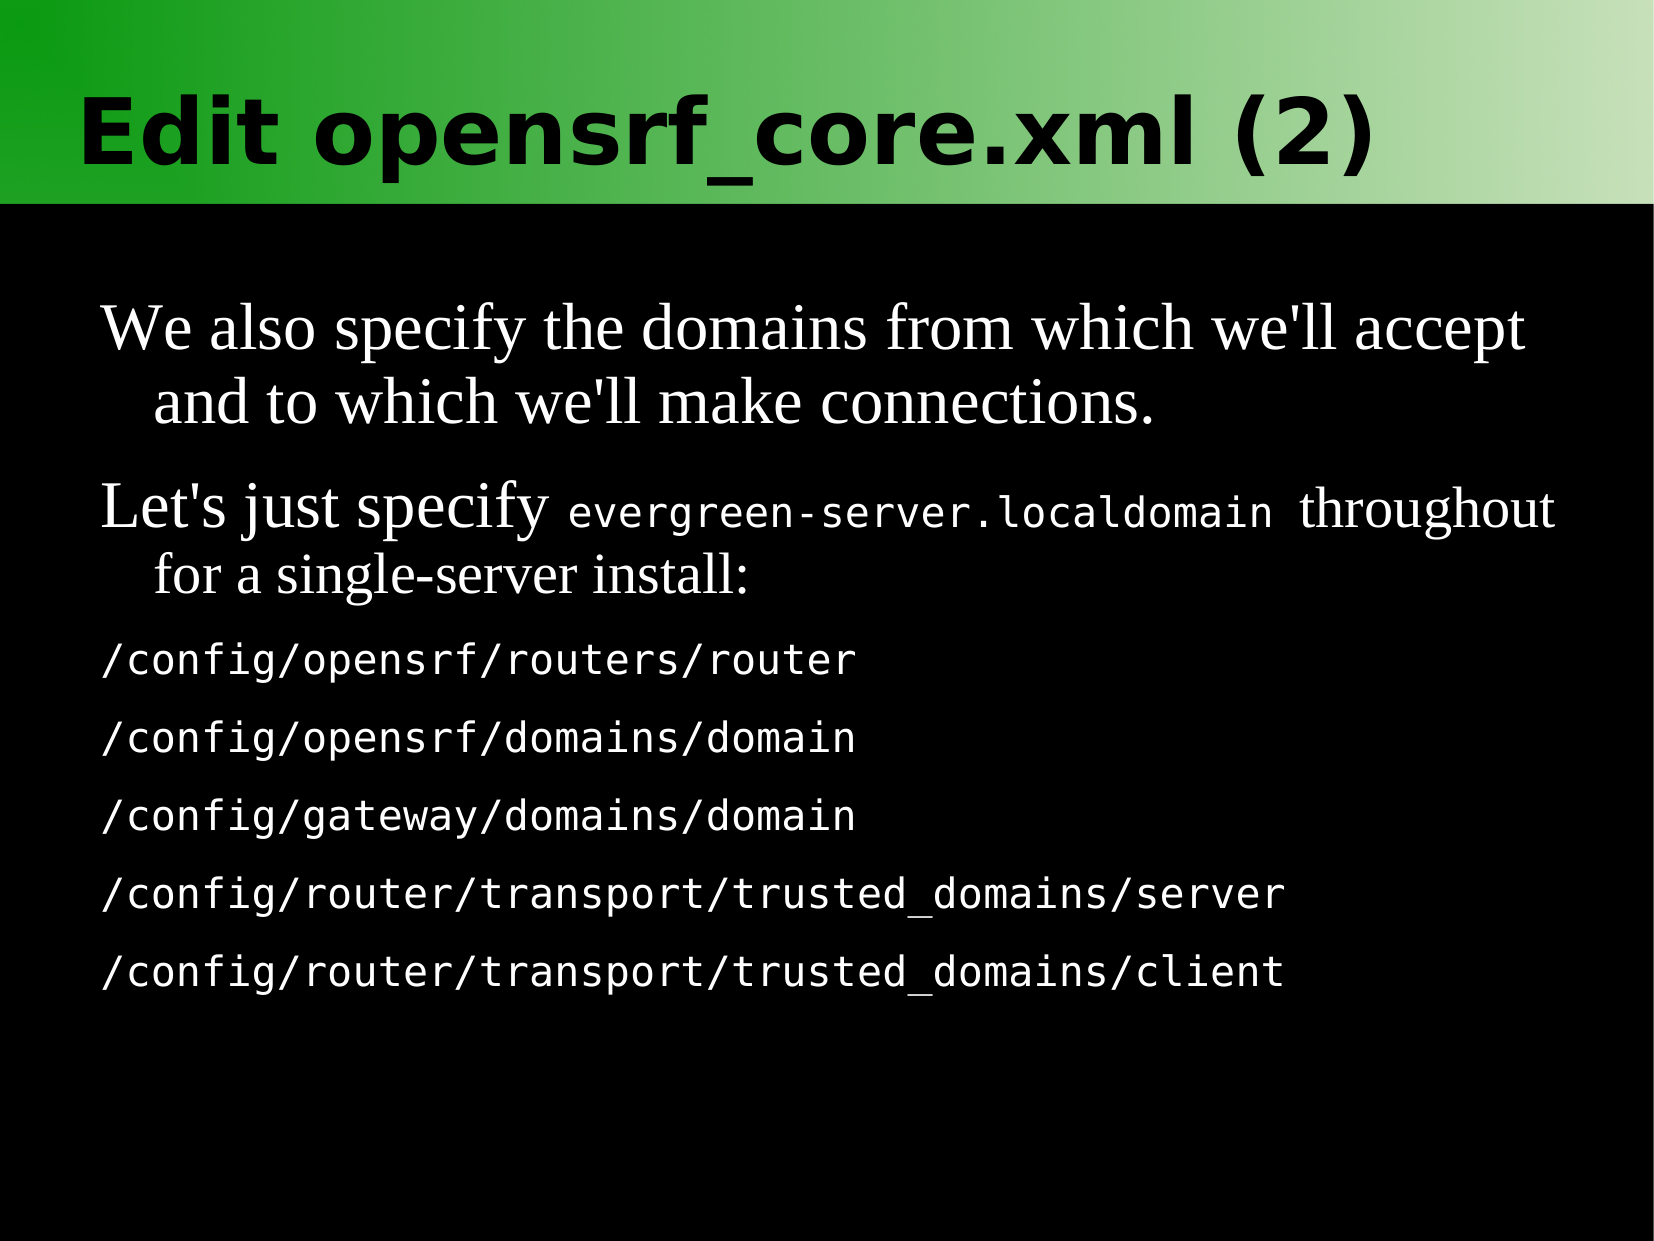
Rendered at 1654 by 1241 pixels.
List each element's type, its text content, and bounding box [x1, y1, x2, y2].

picture [0, 0, 1654, 1241]
list We also specify the domains from which we'll accept and to which we'll make connections. Let's just specify evergreen-server.localdomain throughout for a single-server install: /config/opensrf/routers/router /config/opensrf/domains/domain /config/gateway/domains/domain /config/router/transport/trusted_domains/server /config/router/transport/trusted_domains/client [82, 290, 1571, 1094]
title Edit opensrf_core.xml (2) [76, 36, 1565, 229]
